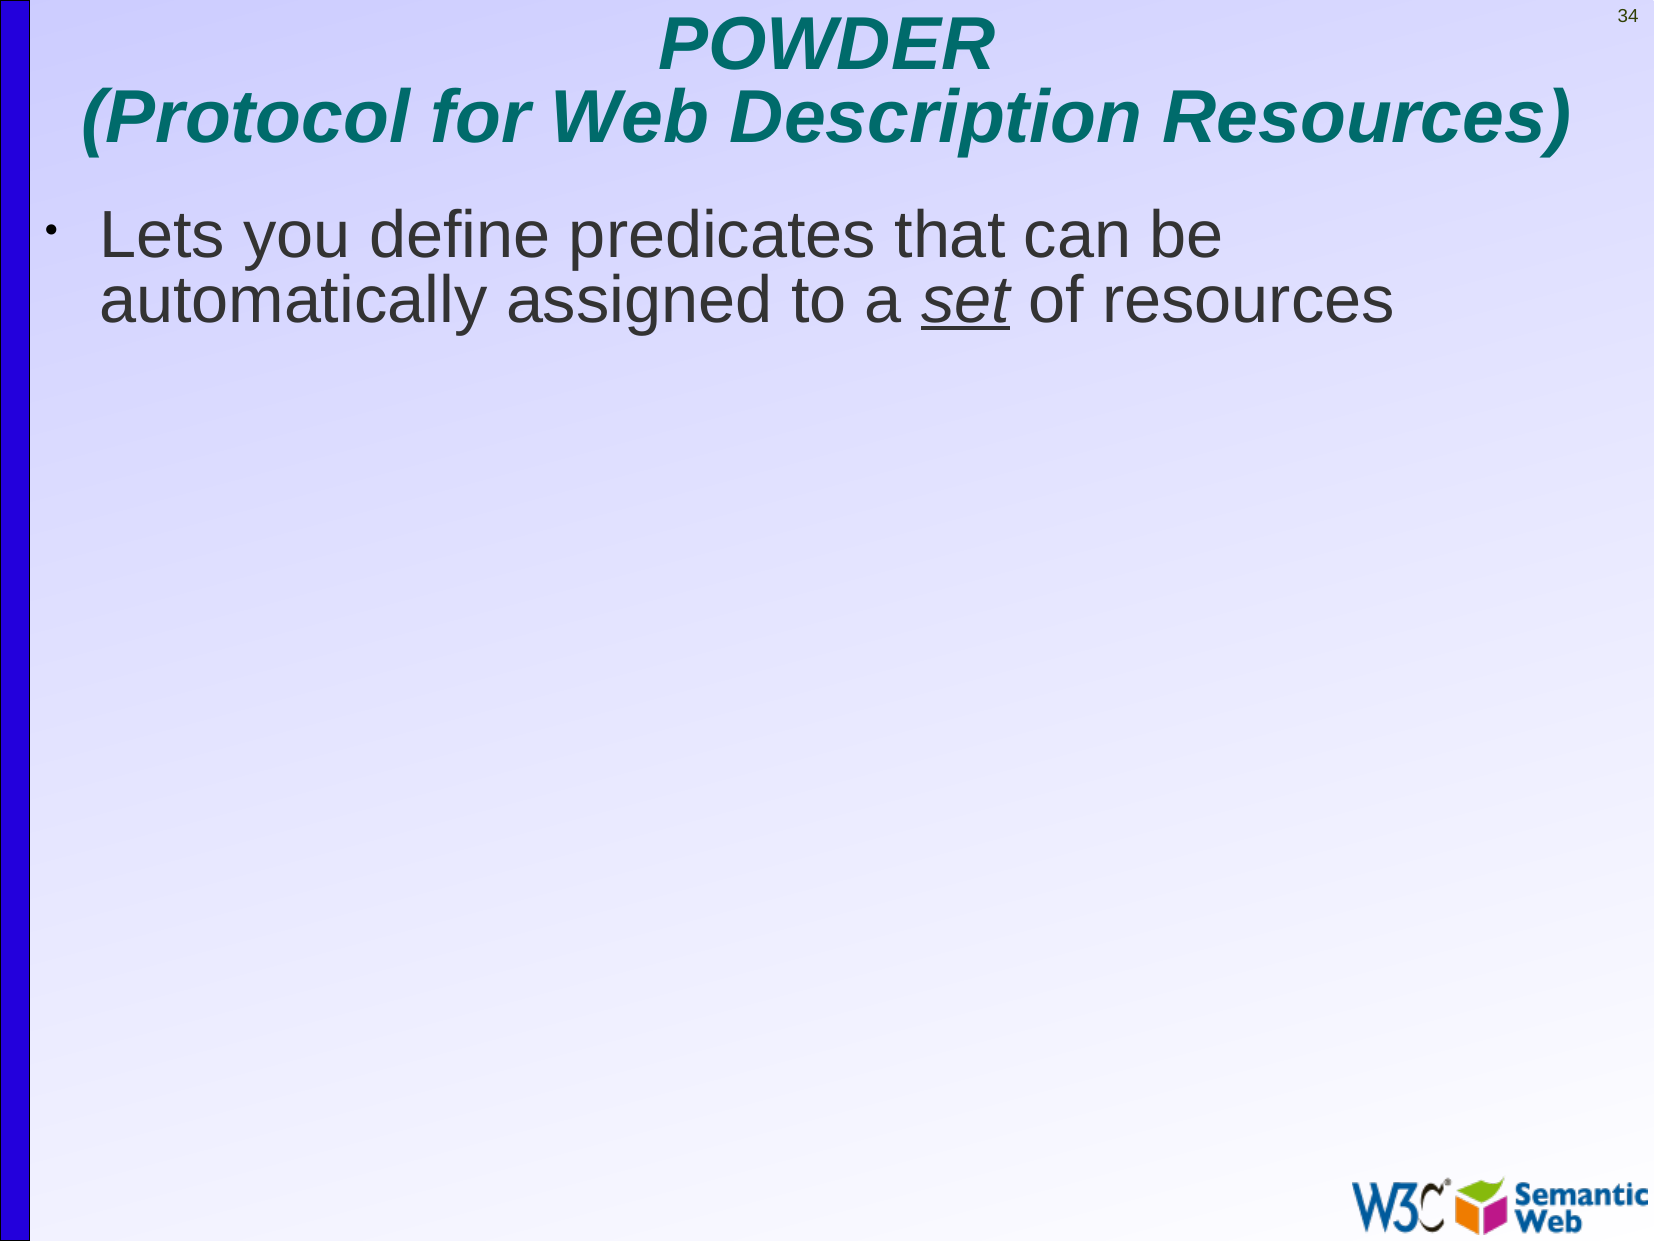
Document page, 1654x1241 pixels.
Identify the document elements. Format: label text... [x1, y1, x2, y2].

list Lets you define predicates that can be automatically assigned to a set of resources [29, 200, 1624, 1187]
picture [1352, 1175, 1648, 1235]
title POWDER (Protocol for Web Description Resources) [0, 3, 1654, 163]
